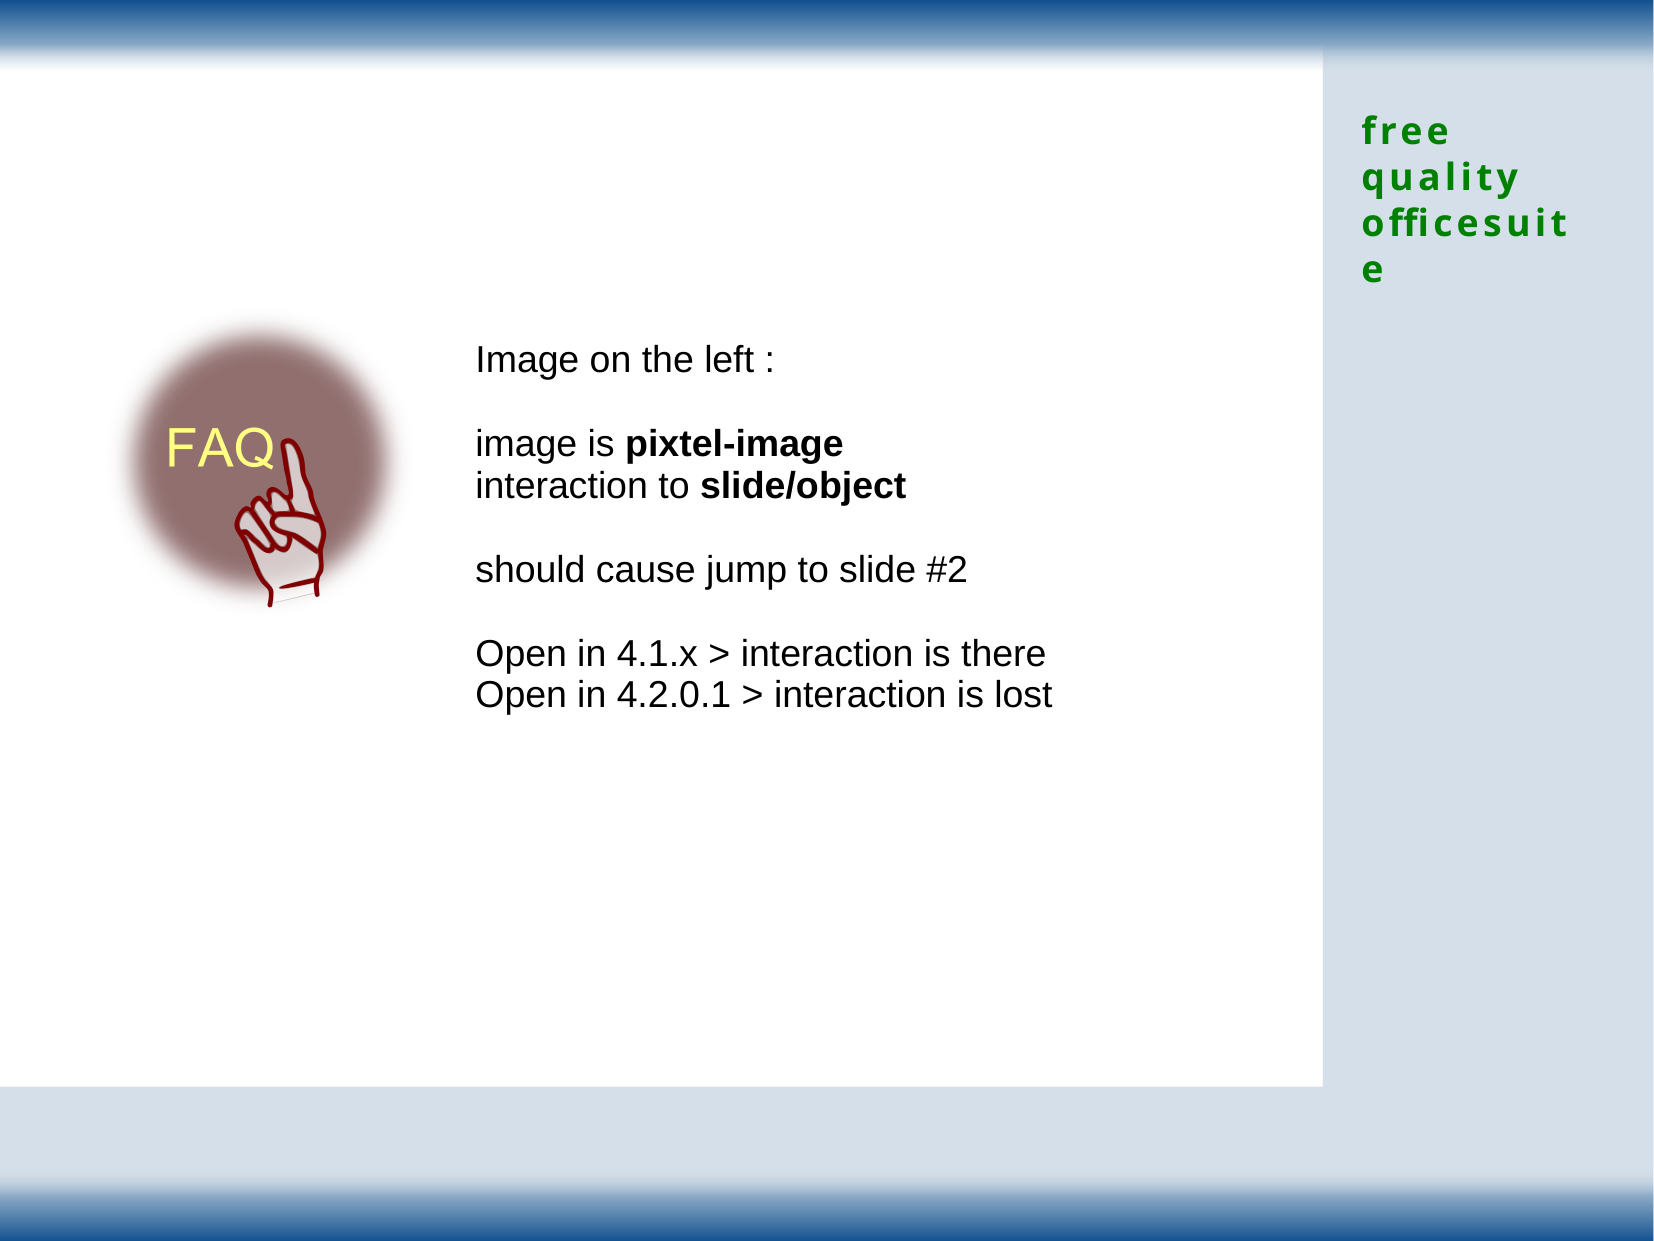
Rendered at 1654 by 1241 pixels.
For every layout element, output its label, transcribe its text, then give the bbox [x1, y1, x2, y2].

picture [105, 307, 414, 616]
text_box [0, 0, 1654, 1241]
text_box free quality officesuite [1346, 100, 1607, 237]
text_box Image on the left : image is pixtel-image interaction to slide/object should cause jump to slide #2 Open in 4.1.x > interaction is there Open in 4.2.0.1 > interaction is lost [460, 330, 1069, 724]
